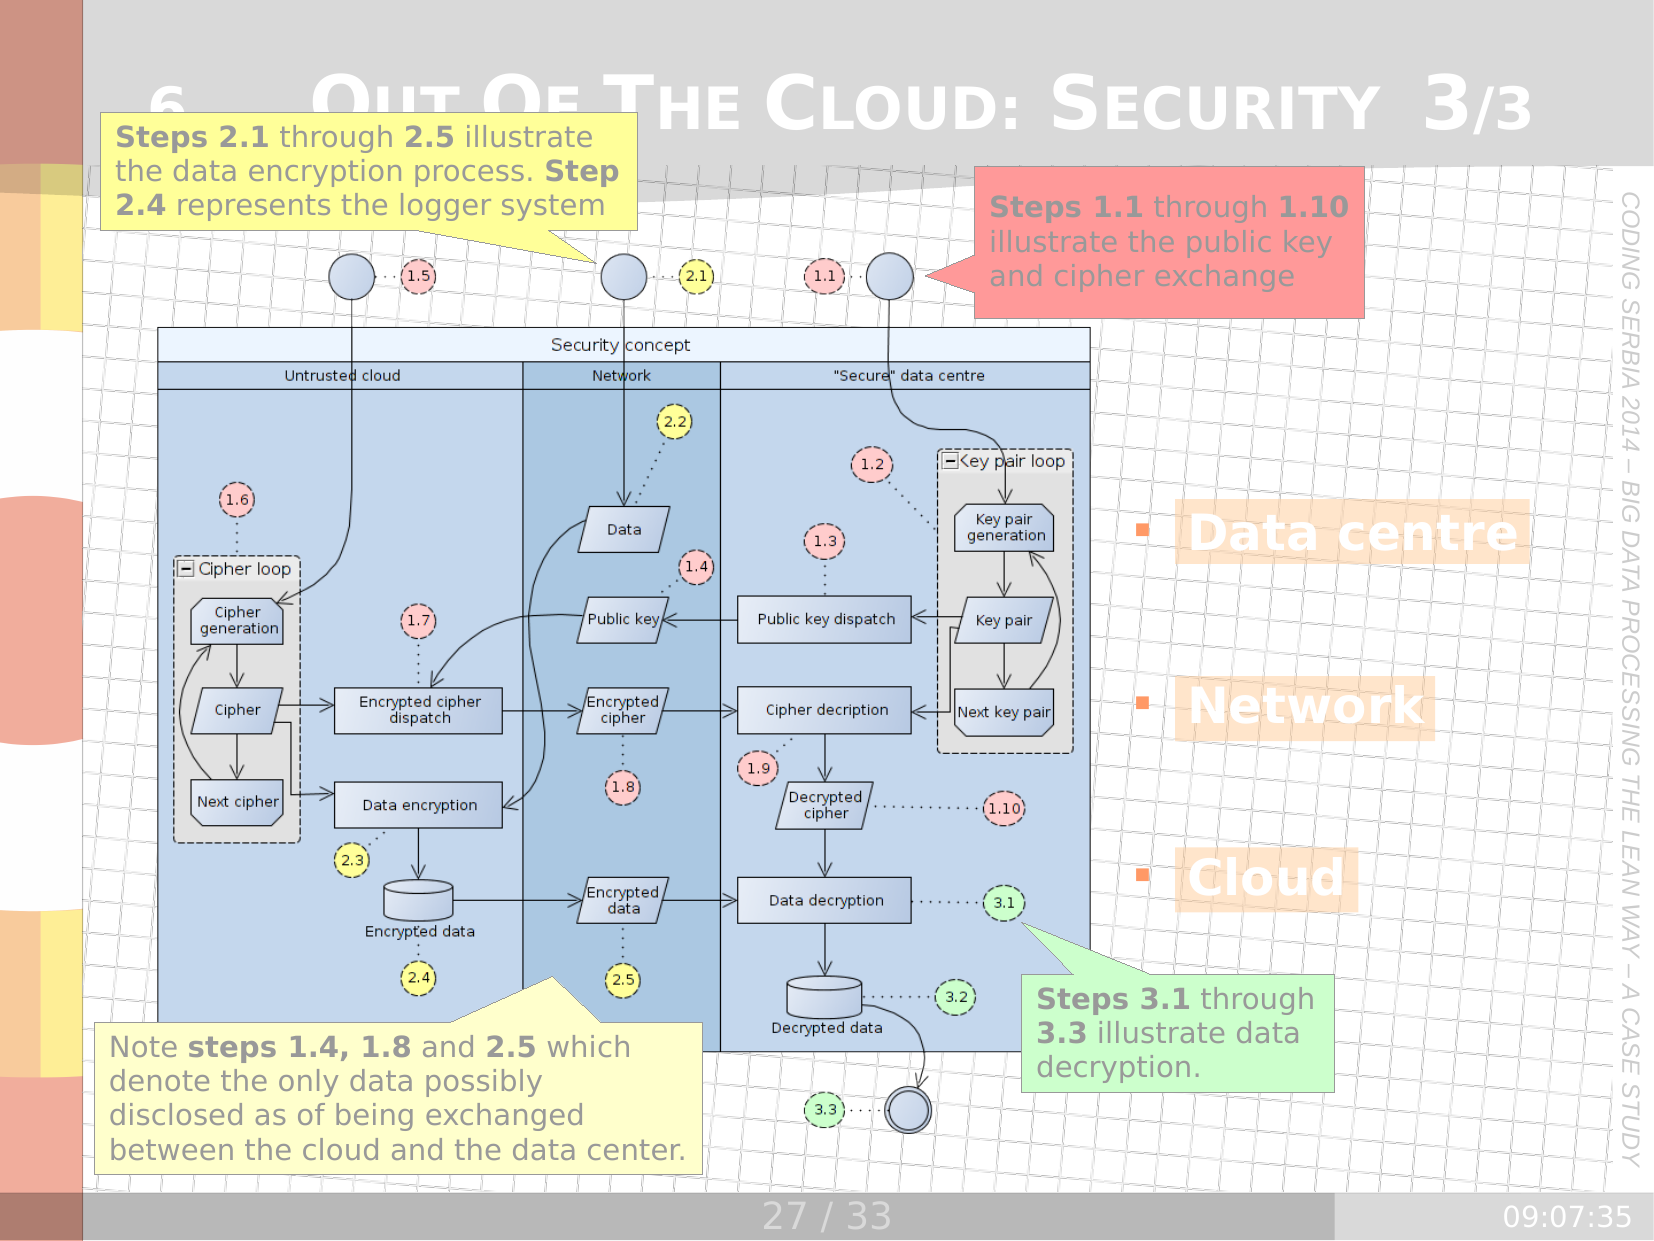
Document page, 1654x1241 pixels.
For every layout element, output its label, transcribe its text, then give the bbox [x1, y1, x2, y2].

text_box Steps 1.1 through 1.10 illustrate the public key and cipher exchange [925, 166, 1365, 319]
picture [82, 165, 1613, 1192]
title 6. … OUT OF THE CLOUD: SECURITY 3/3 [147, 41, 1565, 166]
text_box Steps 2.1 through 2.5 illustrate the data encryption process. Step 2.4 represents the logger system [100, 112, 638, 264]
text_box Note steps 1.4, 1.8 and 2.5 which denote the only data possibly disclosed as of being exchanged between the cloud and the data center. [94, 976, 703, 1175]
text_box [0, 1192, 1335, 1241]
list Data centre Network Cloud [1116, 253, 1560, 1158]
text_box Steps 3.1 through 3.3 illustrate data decryption. [1021, 922, 1335, 1093]
